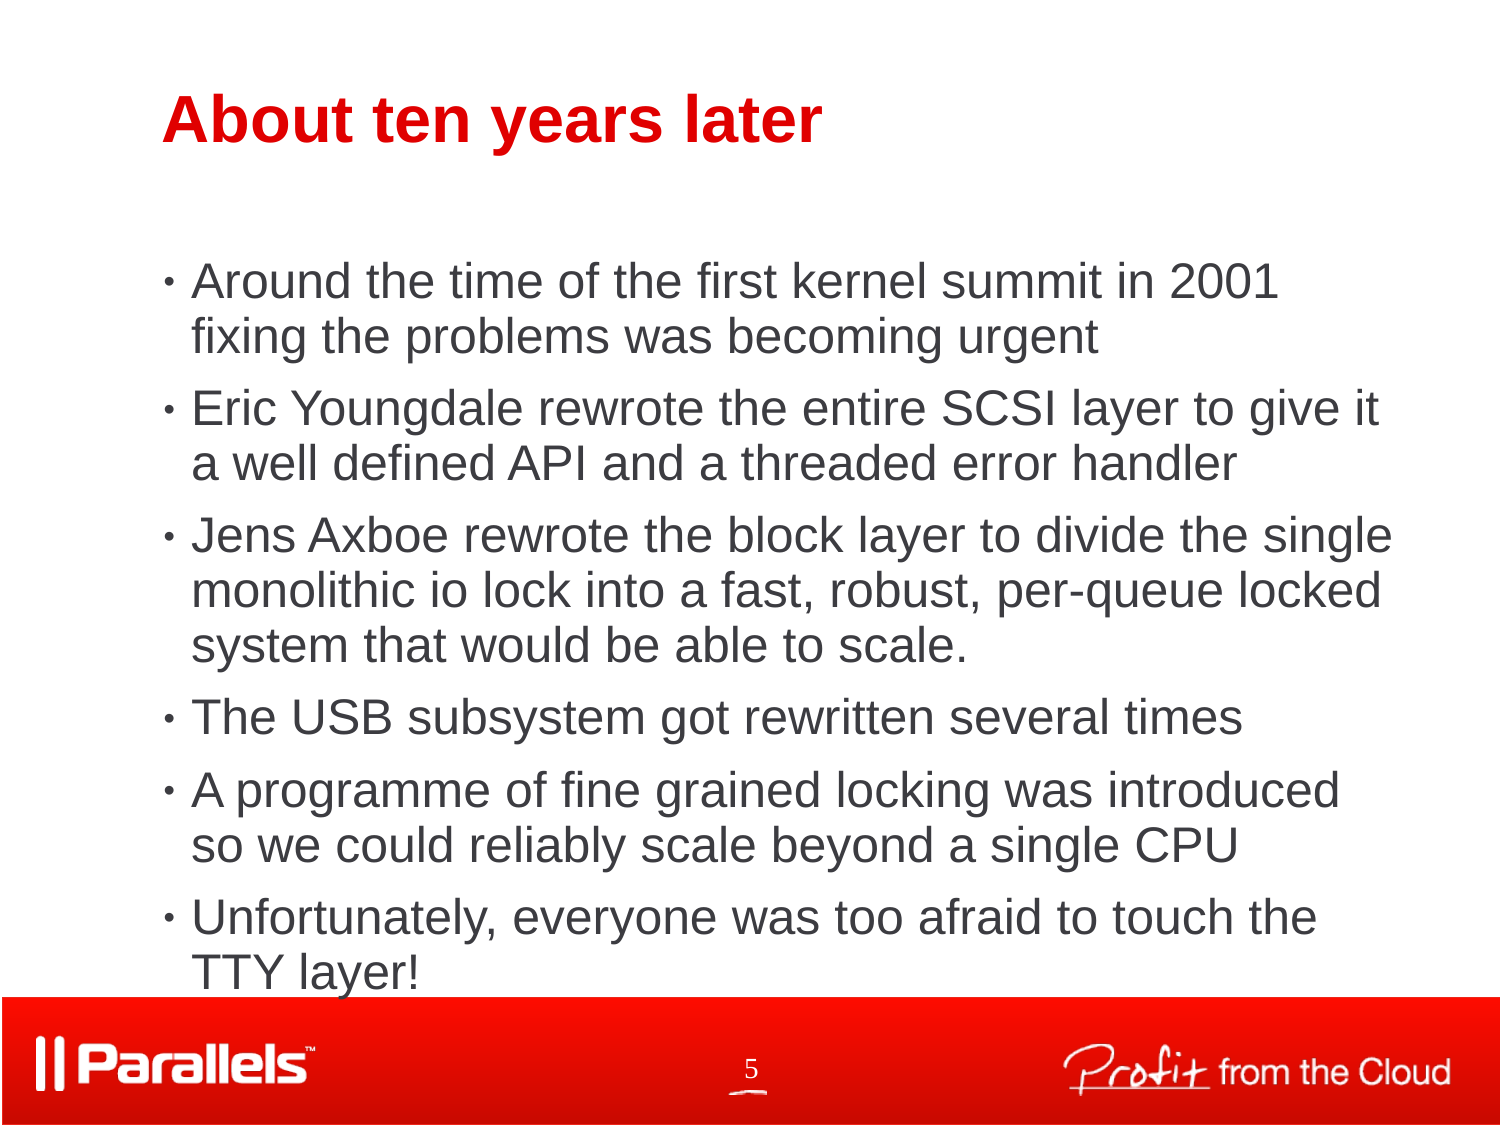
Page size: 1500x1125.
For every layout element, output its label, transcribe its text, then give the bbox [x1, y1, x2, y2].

picture [1049, 1033, 1465, 1096]
picture [727, 1090, 767, 1095]
list Around the time of the first kernel summit in 2001 fixing the problems was becoming urgent Eric Youngdale rewrote the entire SCSI layer to give it a well defined API and a threaded error handler Jens Axboe rewrote the block layer to divide the single monolithic io lock into a fast, robust, per-queue locked system that would be able to scale. The USB subsystem got rewritten several times A programme of fine grained locking was introduced so we could reliably scale beyond a single CPU Unfortunately, everyone was too afraid to touch the TTY layer! [163, 254, 1404, 998]
picture [36, 1034, 318, 1091]
title About ten years later [161, 41, 1383, 205]
